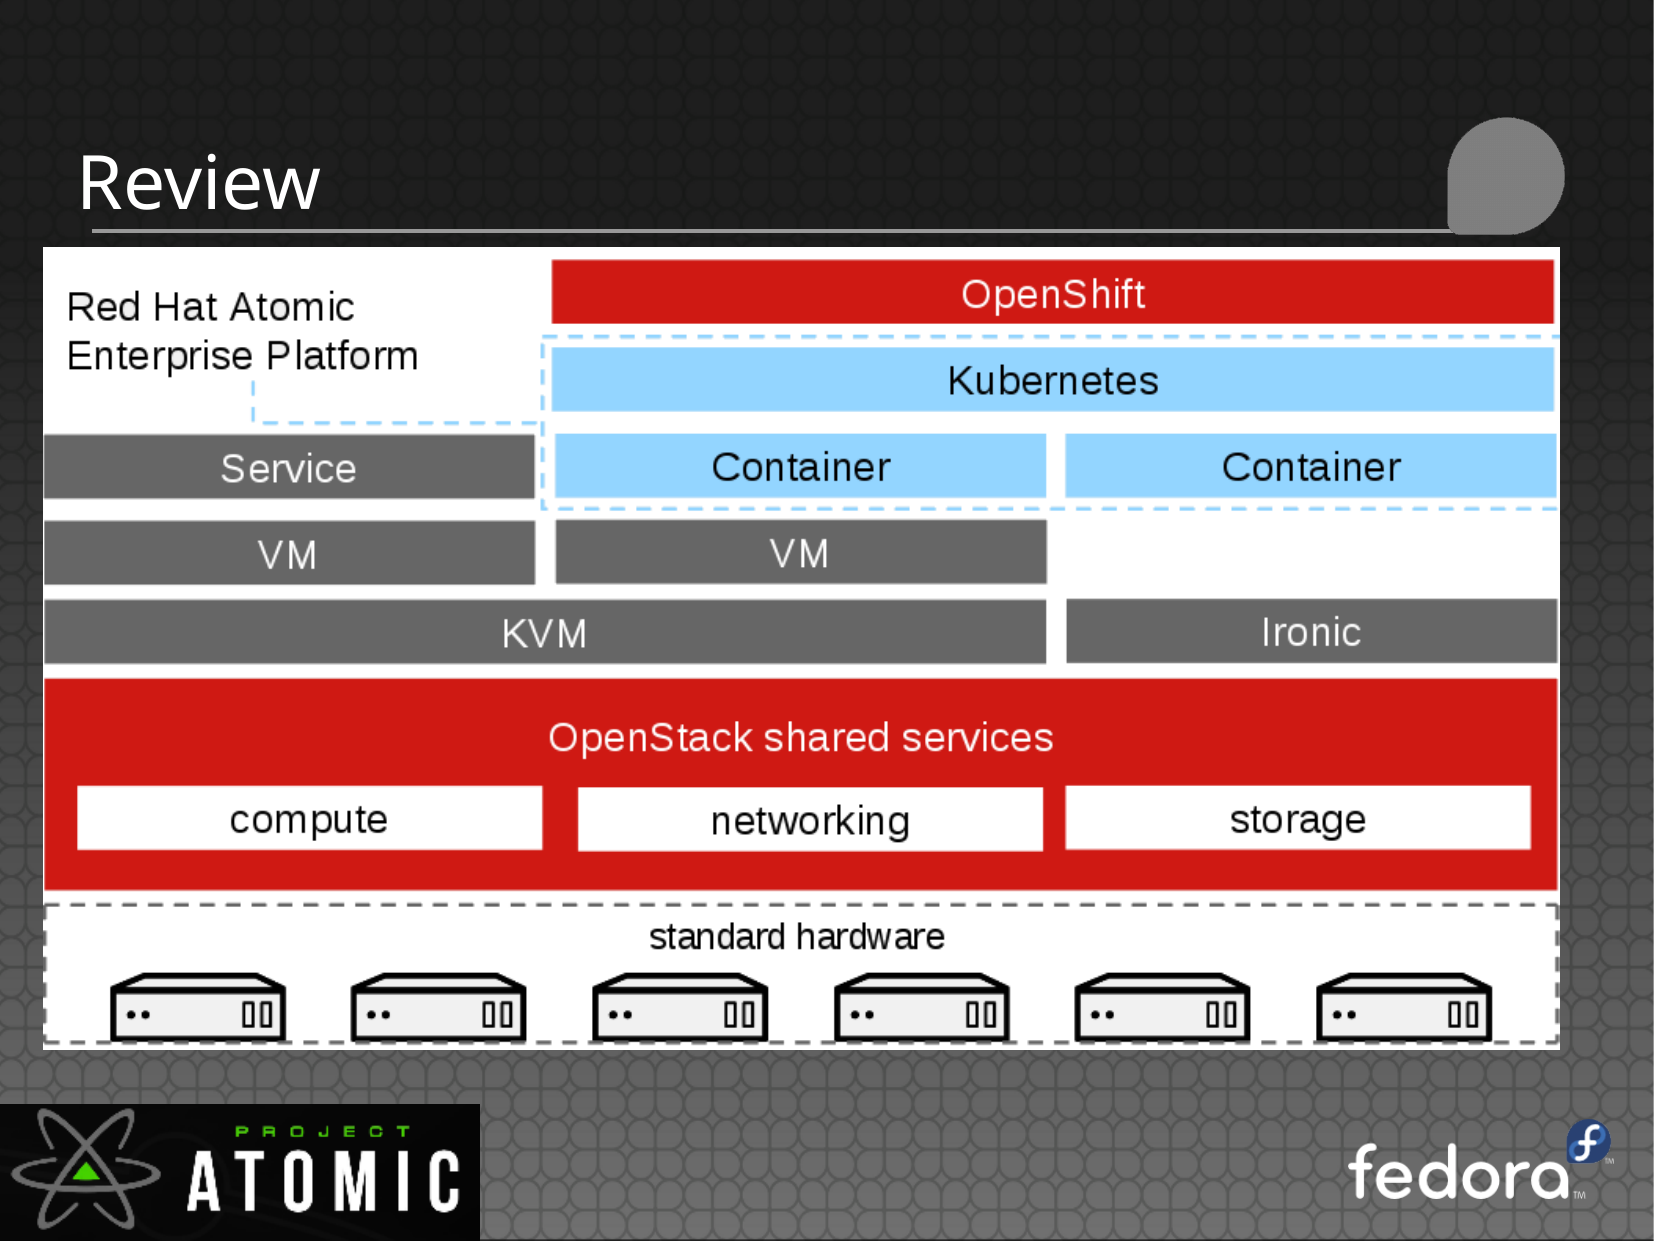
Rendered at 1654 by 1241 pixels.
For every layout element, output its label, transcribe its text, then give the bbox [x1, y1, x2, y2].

picture [0, 0, 1654, 1241]
title Review [76, 112, 1566, 249]
